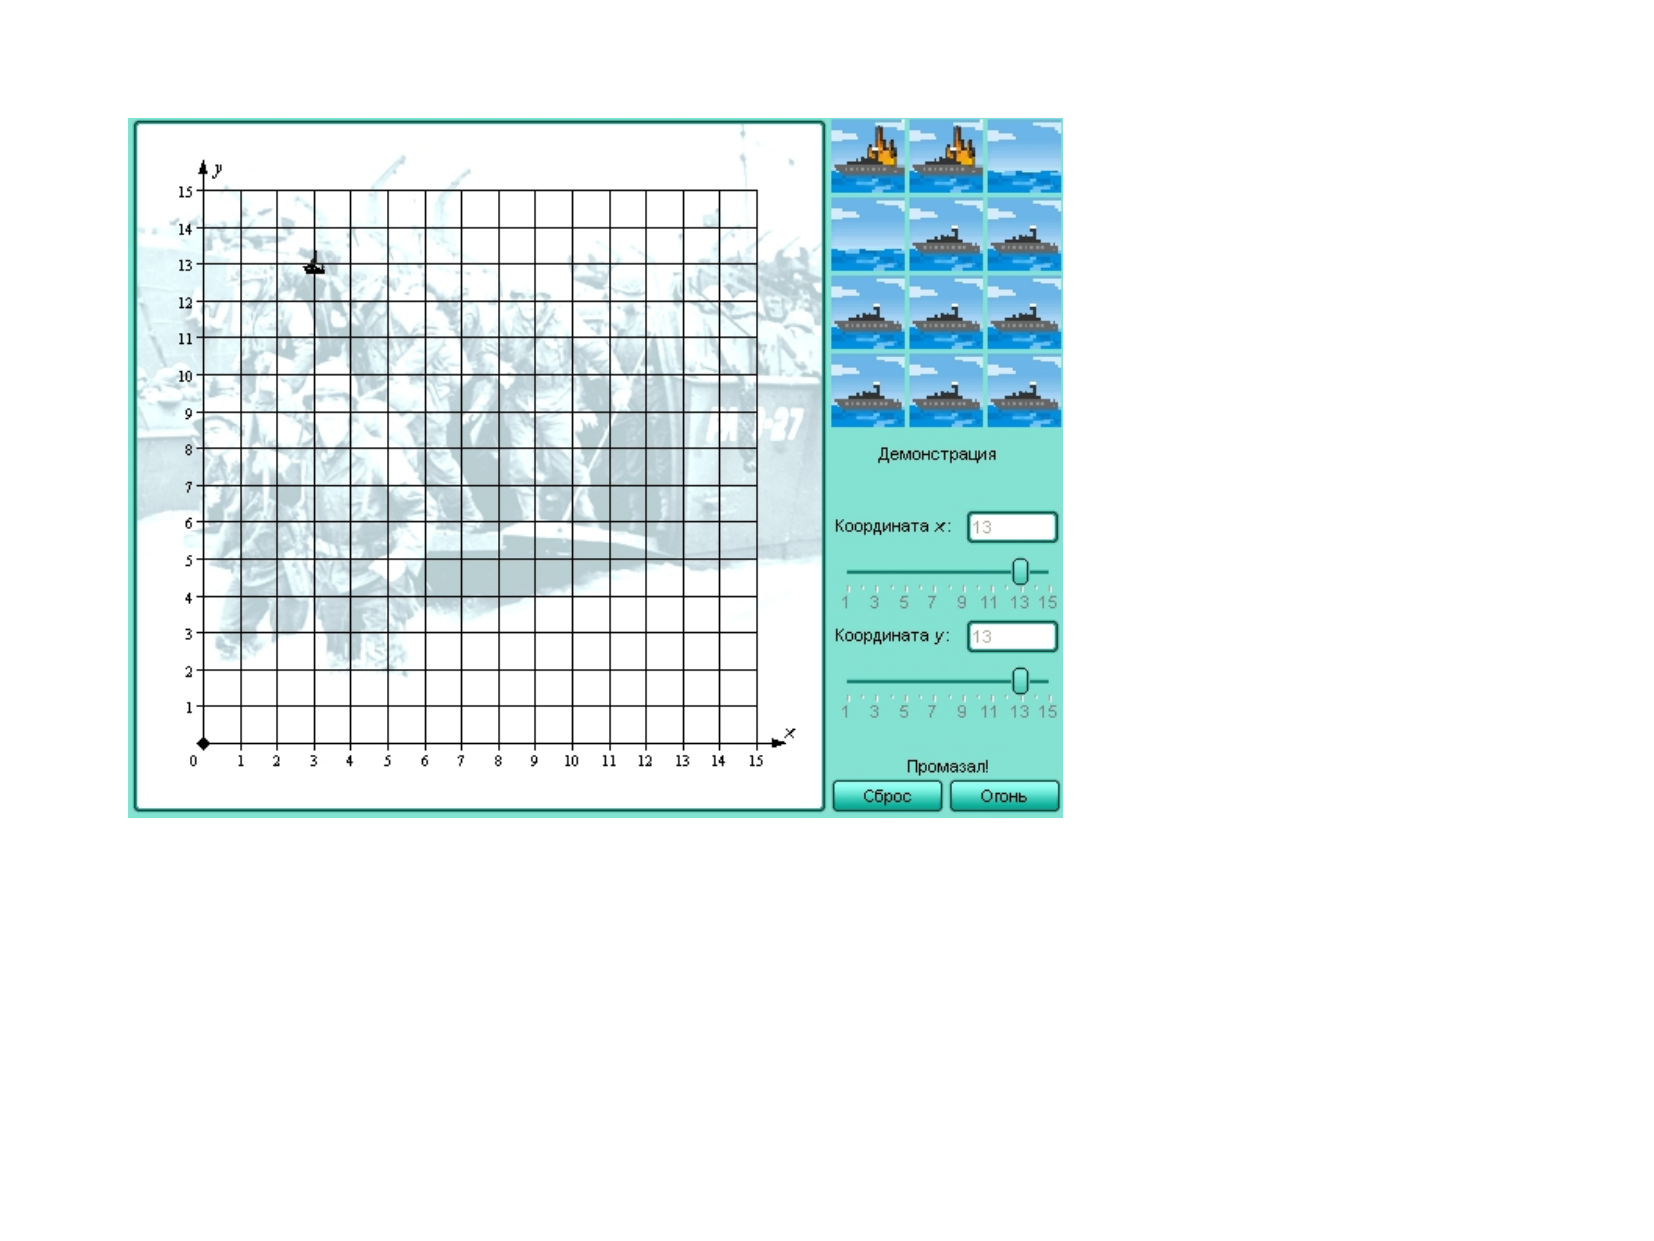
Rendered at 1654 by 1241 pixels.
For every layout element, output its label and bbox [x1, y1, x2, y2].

picture [128, 118, 1063, 819]
